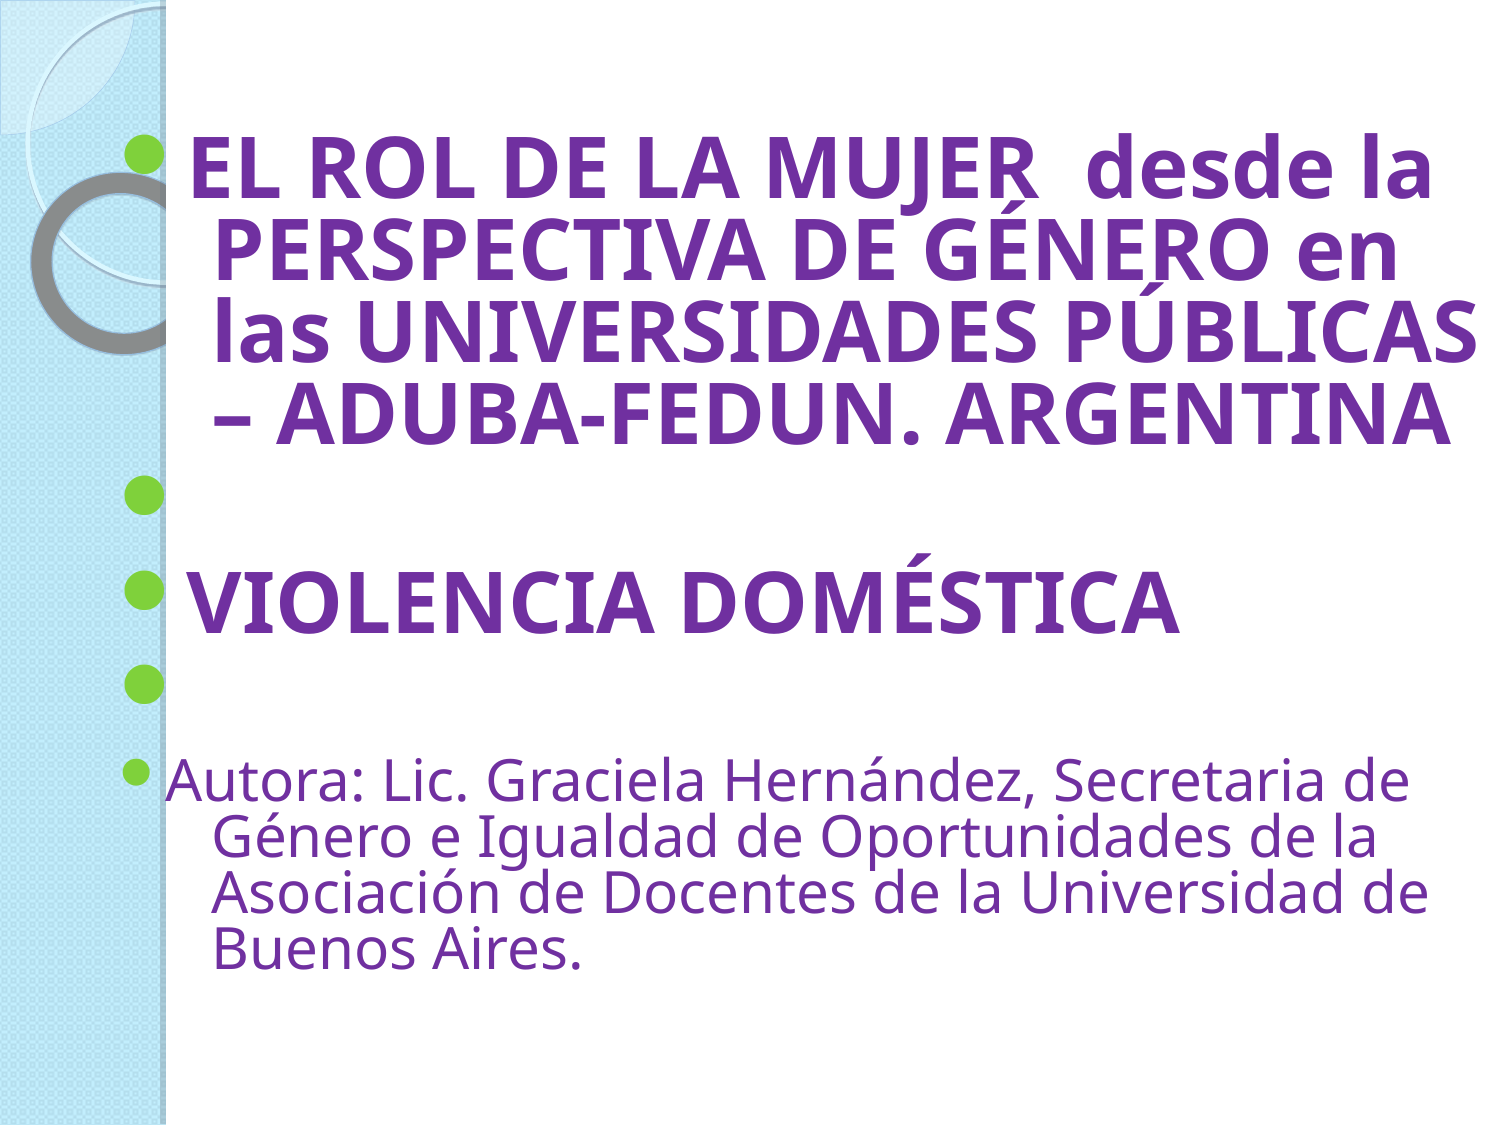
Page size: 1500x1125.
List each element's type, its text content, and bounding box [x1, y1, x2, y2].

list EL ROL DE LA MUJER desde la PERSPECTIVA DE GÉNERO en las UNIVERSIDADES PÚBLICAS – ADUBA-FEDUN. ARGENTINA VIOLENCIA DOMÉSTICA Autora: Lic. Graciela Hernández, Secretaria de Género e Igualdad de Oportunidades de la Asociación de Docentes de la Universidad de Buenos Aires. [76, 125, 1500, 1059]
